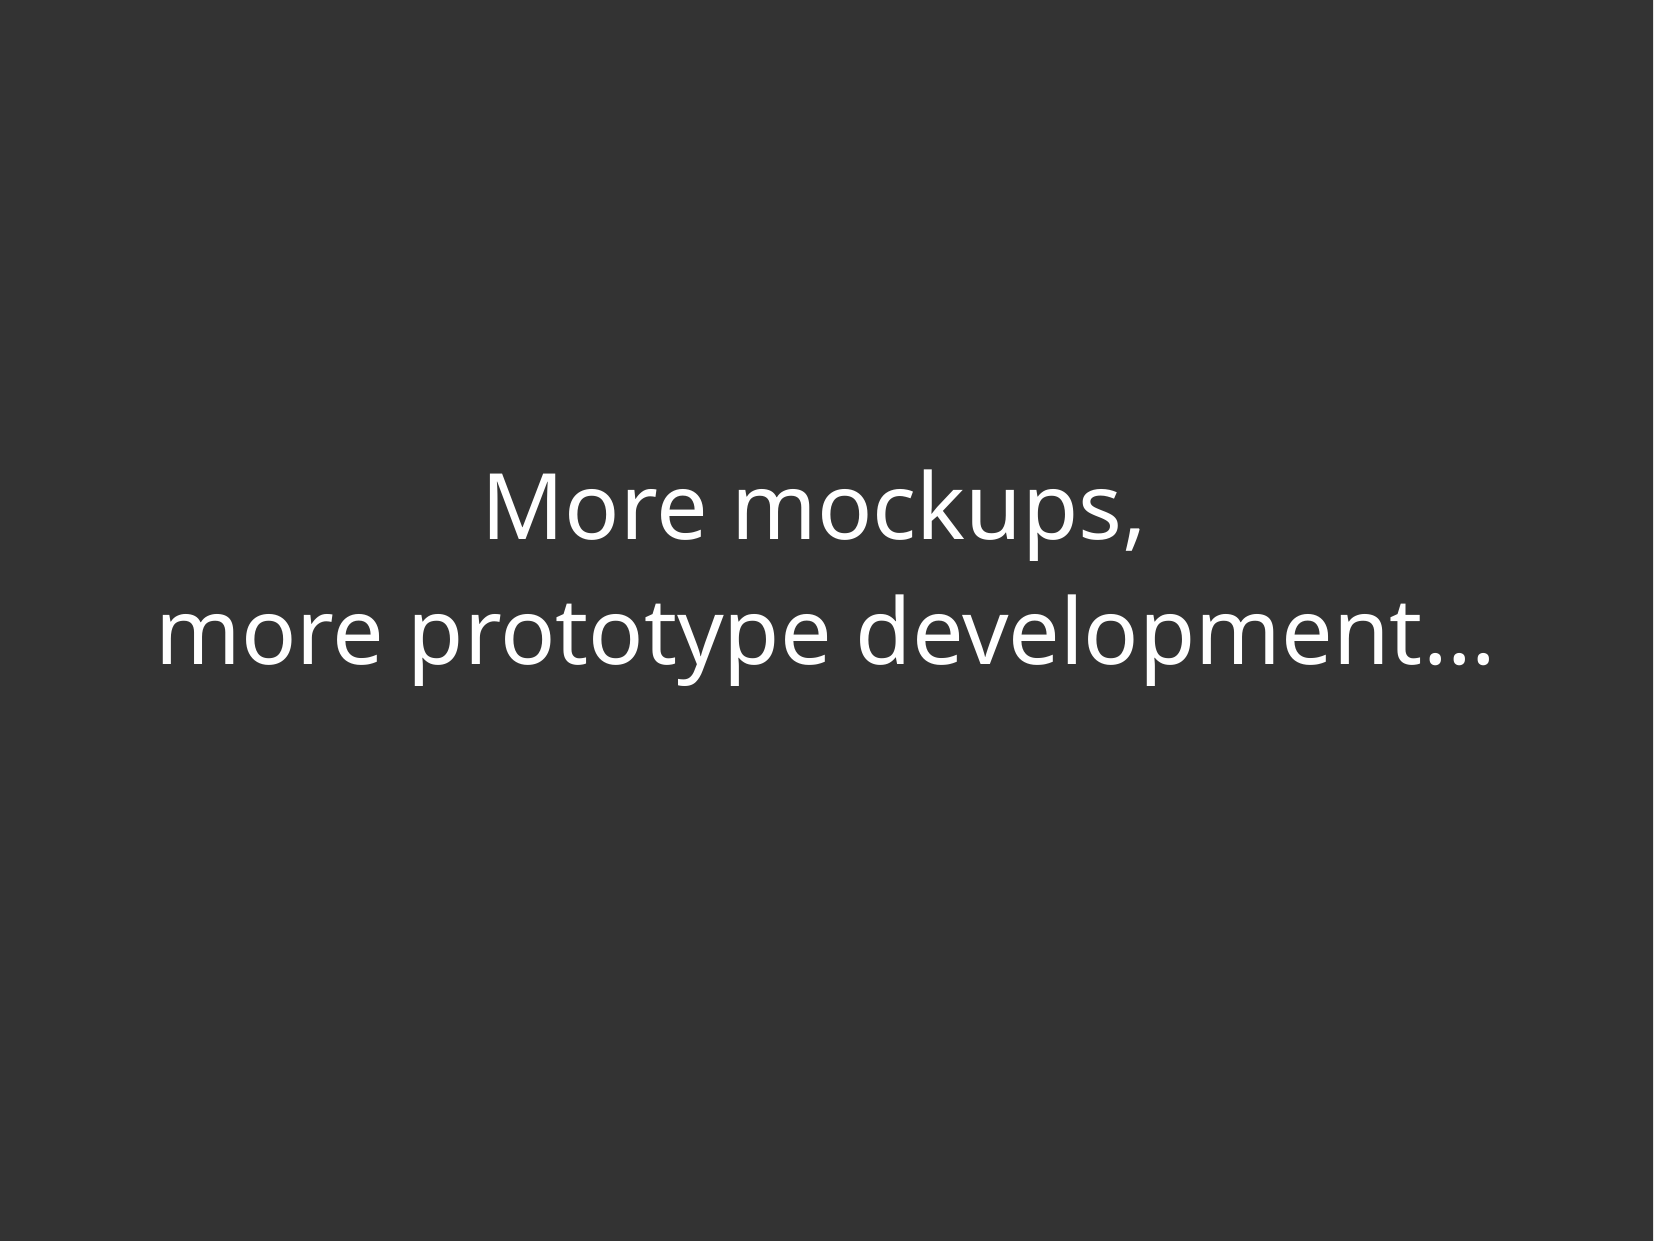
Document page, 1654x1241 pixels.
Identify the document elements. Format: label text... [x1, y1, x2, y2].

title More mockups, more prototype development... [82, 454, 1571, 679]
